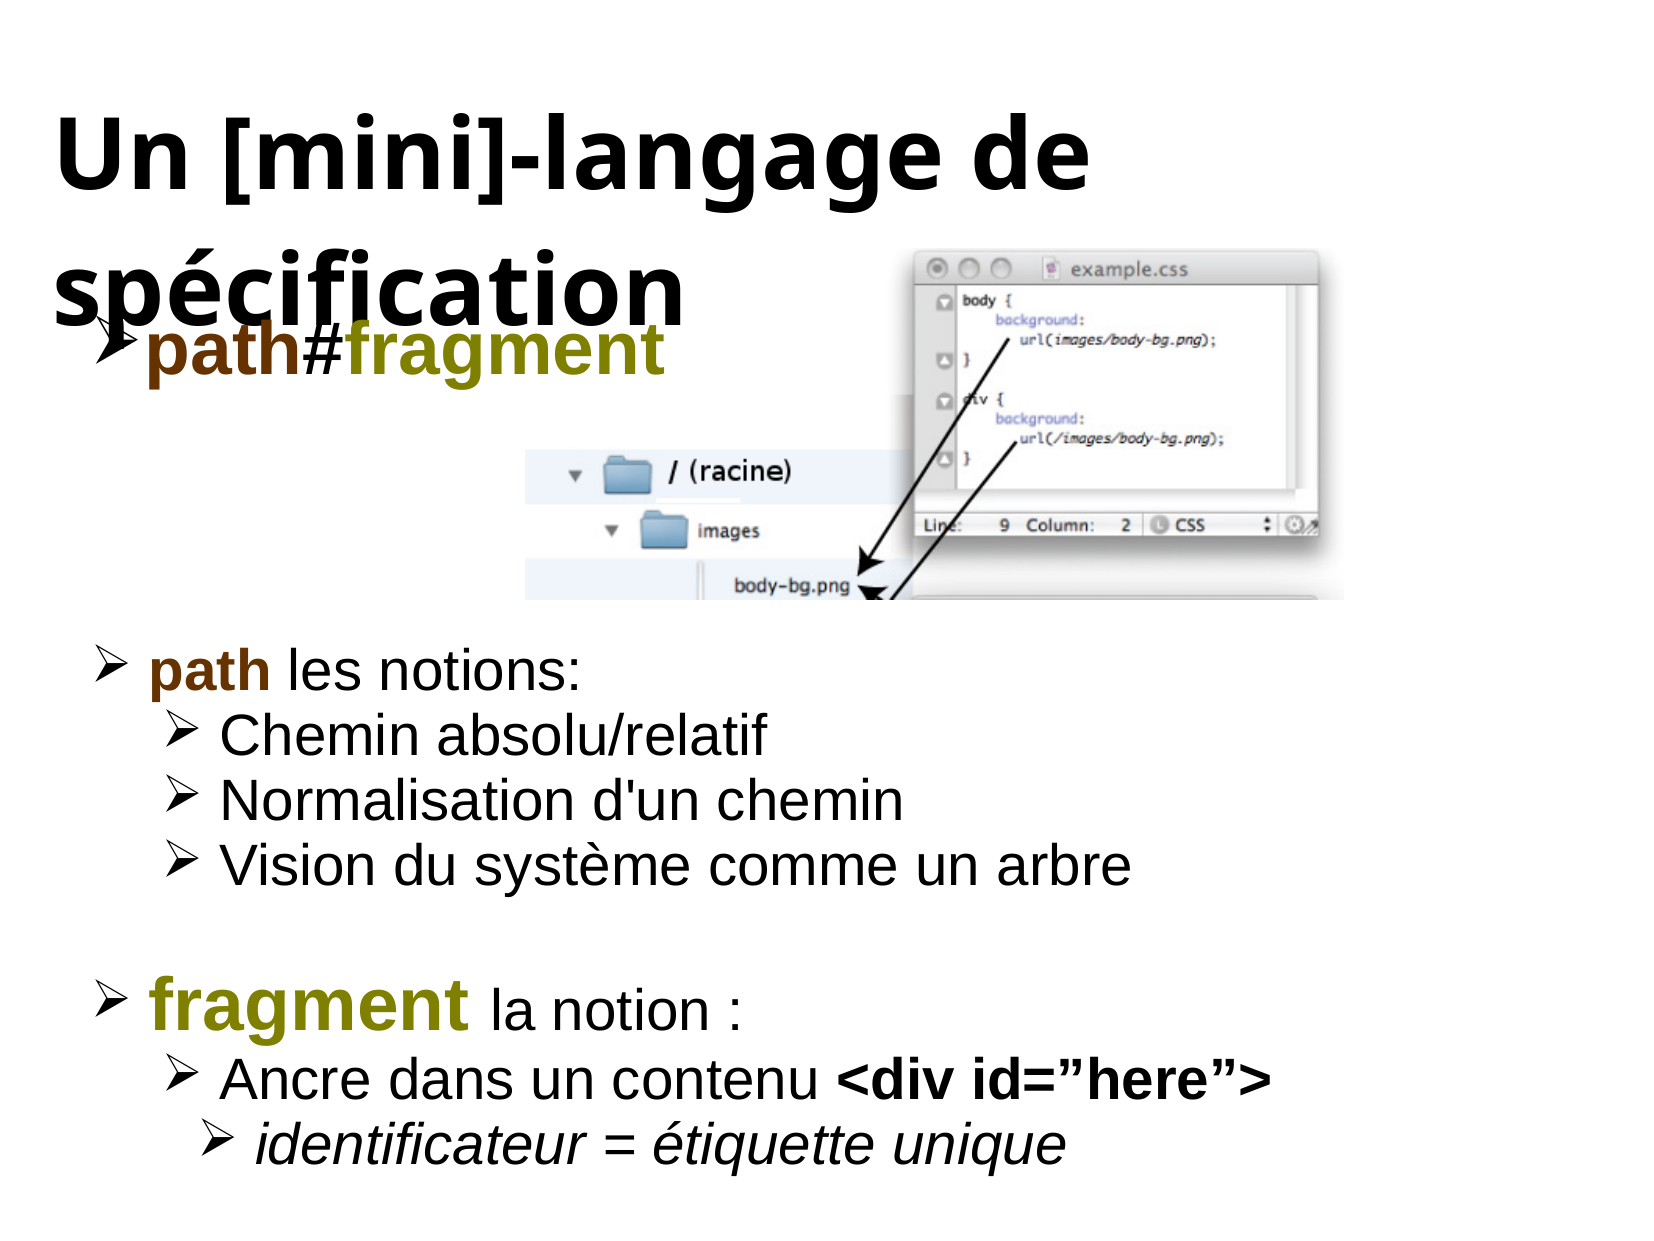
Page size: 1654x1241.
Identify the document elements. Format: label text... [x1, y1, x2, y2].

text_box path#fragment path les notions: Chemin absolu/relatif Normalisation d'un chemin Vision du système comme un arbre fragment la notion : Ancre dans un contenu <div id=”here”> identificateur = étiquette unique [40, 234, 1616, 1241]
text_box Un [mini]-langage de spécification [37, 75, 1613, 219]
